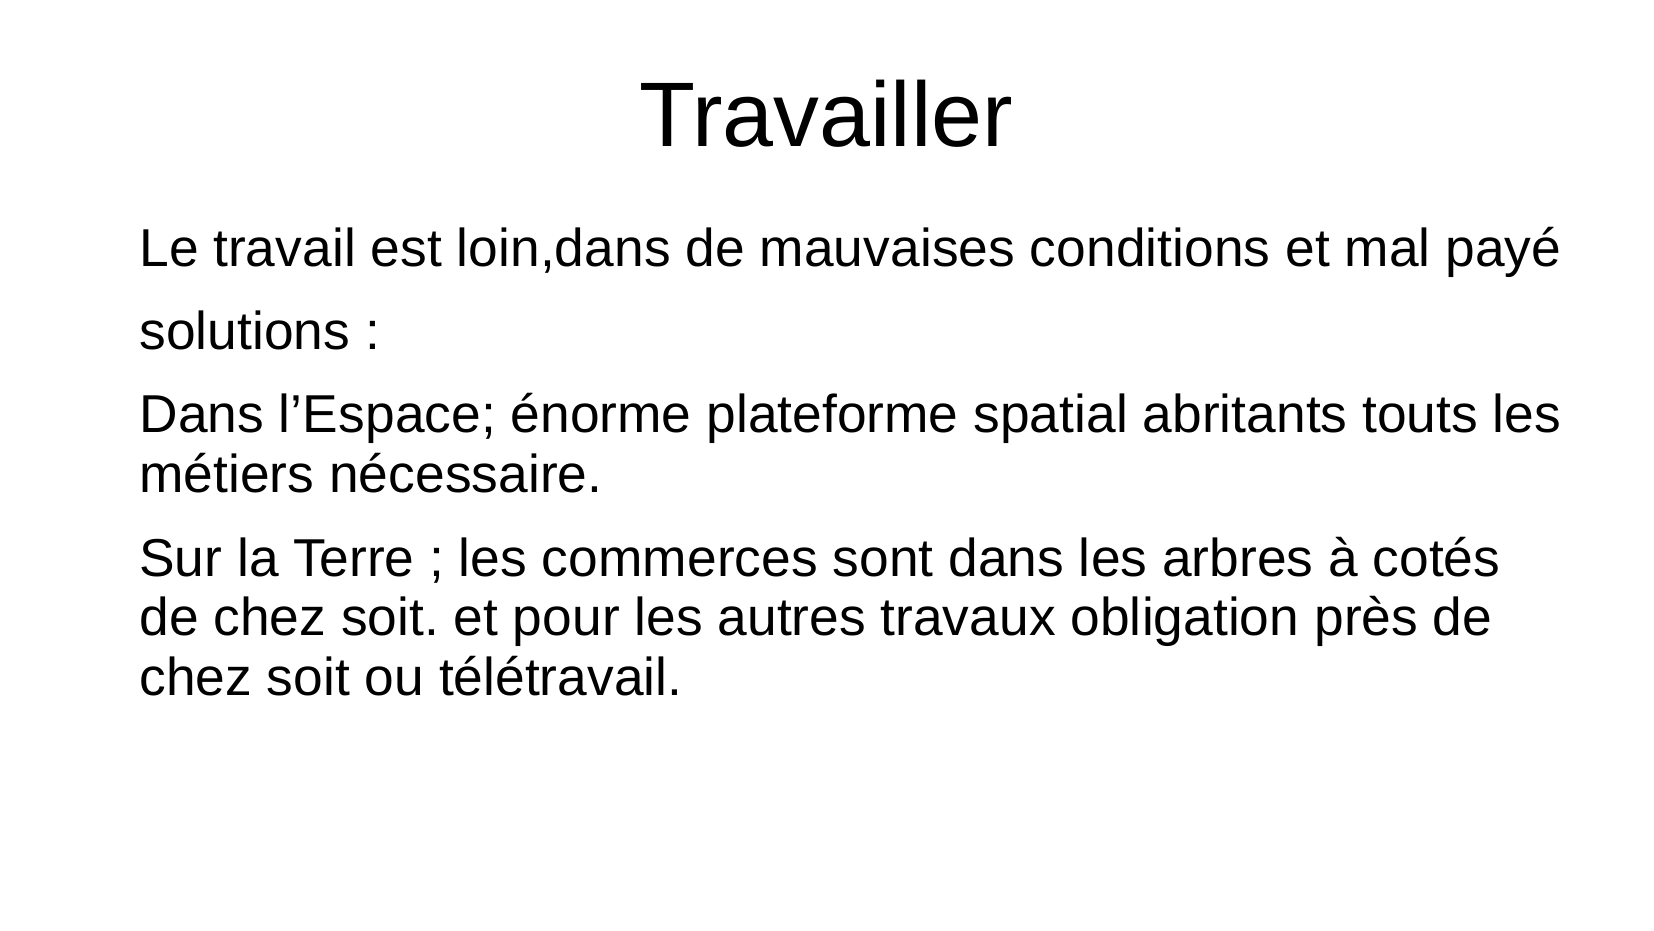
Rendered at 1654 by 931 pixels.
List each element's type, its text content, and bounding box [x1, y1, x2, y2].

title Travailler [82, 37, 1571, 193]
list Le travail est loin,dans de mauvaises conditions et mal payé solutions : Dans l’Espace; énorme plateforme spatial abritants touts les métiers nécessaire. Sur la Terre ; les commerces sont dans les arbres à cotés de chez soit. et pour les autres travaux obligation près de chez soit ou télétravail. [82, 217, 1571, 758]
